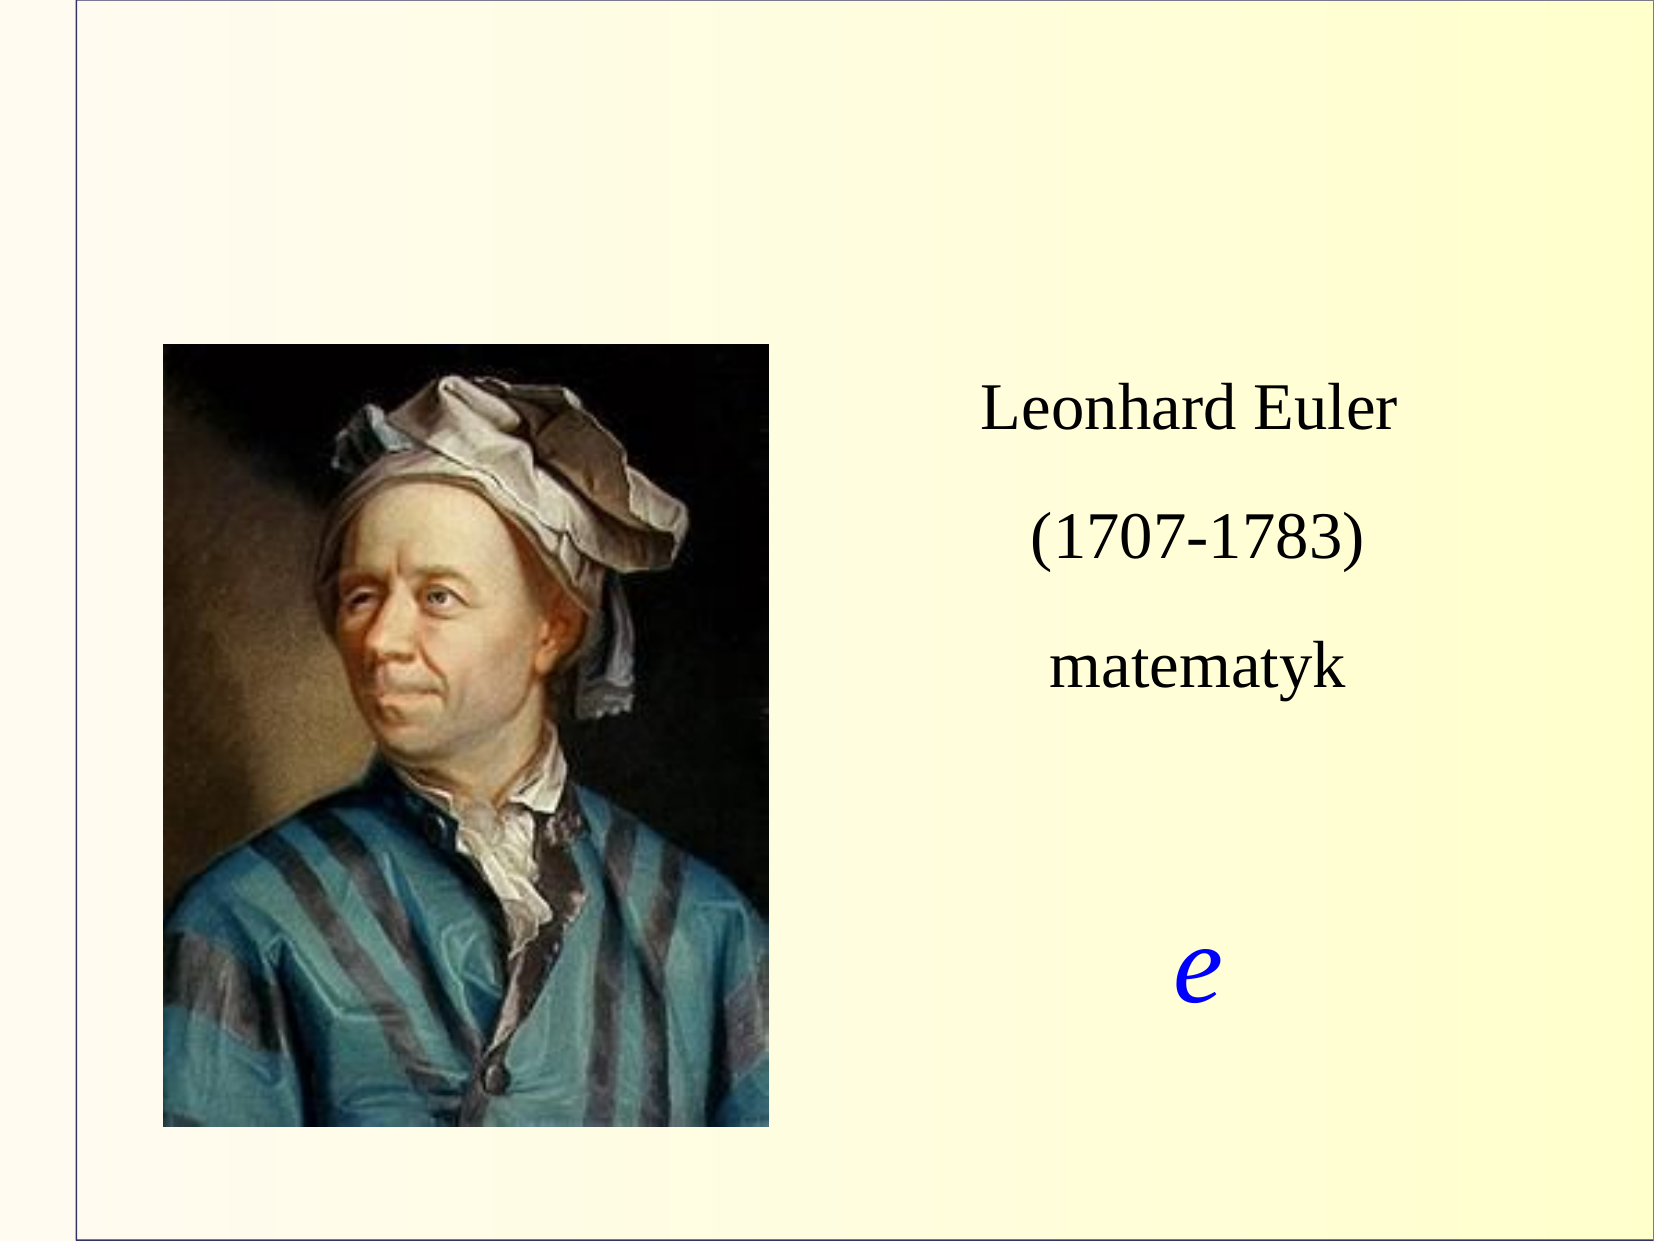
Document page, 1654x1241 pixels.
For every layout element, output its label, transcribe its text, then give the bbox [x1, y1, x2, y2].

picture [0, 0, 75, 1241]
picture [163, 344, 769, 1127]
list Leonhard Euler (1707-1783) matematyk e [845, 344, 1535, 1139]
